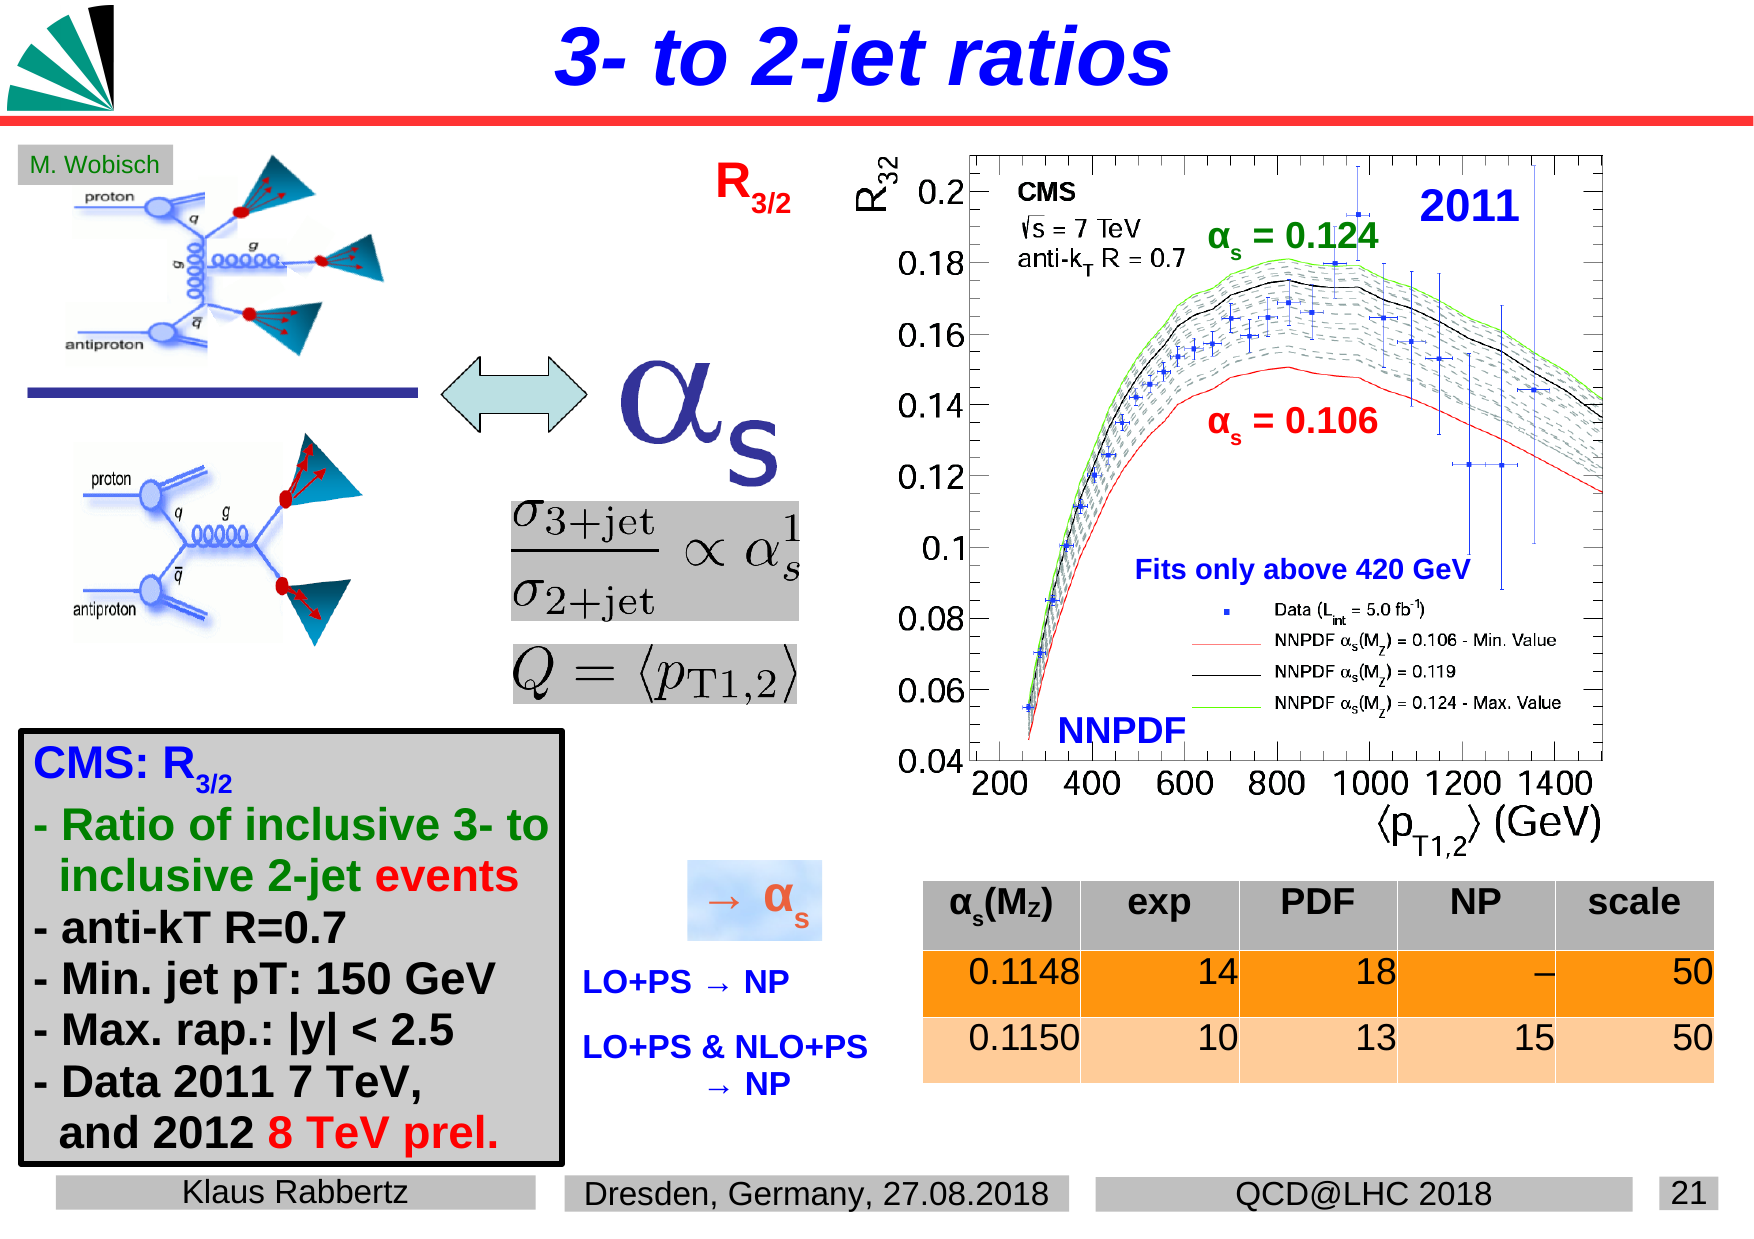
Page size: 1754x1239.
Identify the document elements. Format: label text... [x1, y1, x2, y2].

table_cell 15 [1398, 1018, 1555, 1083]
table_header scale [1556, 881, 1714, 950]
text_box αs = 0.106 [1195, 393, 1391, 457]
title 3- to 2-jet ratios [123, 0, 1606, 114]
picture [849, 147, 1606, 861]
text_box Fits only above 420 GeV [1123, 546, 1484, 592]
table_cell 50 [1556, 1018, 1714, 1083]
text_box M. Wobisch [17, 144, 174, 185]
table_header exp [1081, 881, 1239, 950]
text_box LO+PS → NP [570, 957, 803, 1008]
table_cell 50 [1556, 951, 1714, 1017]
picture [7, 5, 114, 112]
text_box 2011 [1407, 173, 1534, 237]
table_header PDF [1240, 881, 1397, 950]
text_box → αs [687, 860, 823, 941]
table_header αs(MZ) [923, 881, 1080, 950]
table_cell 0.1148 [923, 951, 1080, 1017]
table_cell 0.1150 [923, 1018, 1080, 1083]
table_cell 10 [1081, 1018, 1239, 1083]
text_box αs = 0.124 [1195, 208, 1391, 272]
picture [23, 147, 800, 705]
text_box NNPDF [1045, 703, 1278, 758]
table_cell 13 [1240, 1018, 1397, 1083]
table_cell 14 [1081, 951, 1239, 1017]
text_box R3/2 [703, 146, 804, 227]
table_cell – [1398, 951, 1555, 1017]
text_box LO+PS & NLO+PS → NP [570, 1022, 881, 1110]
text_box CMS: R3/2 - Ratio of inclusive 3- to inclusive 2-jet events - anti-kT R=0.7 - Min. jet pT: 150 GeV - Max. rap.: |y| < 2.5 - Data 2011 7 TeV, and 2012 8 TeV prel. [21, 731, 563, 1164]
table_header NP [1398, 881, 1555, 950]
table_cell 18 [1240, 951, 1397, 1017]
